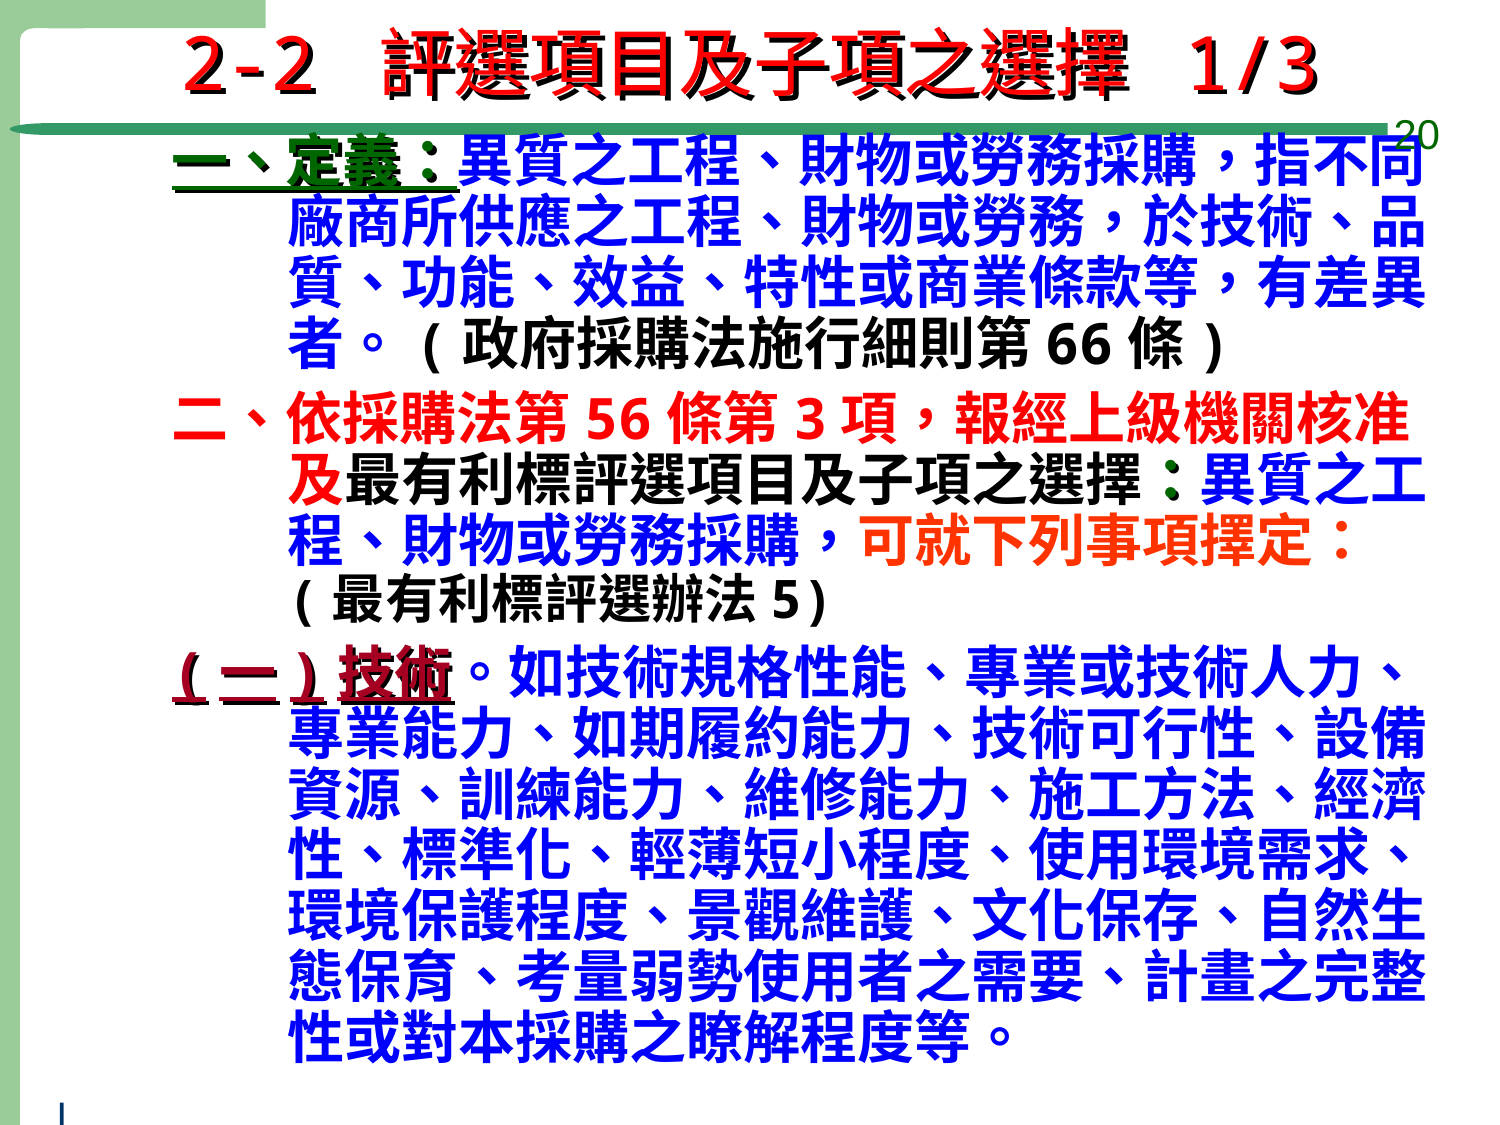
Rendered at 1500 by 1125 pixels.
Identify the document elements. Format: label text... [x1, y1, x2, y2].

text_box [1378, 90, 1491, 166]
title 2-2 評選項目及子項之選擇 1/3 [75, 19, 1426, 125]
list 一、定義：異質之工程、財物或勞務採購，指不同廠商所供應之工程、財物或勞務，於技術、品質、功能、效益、特性或商業條款等，有差異者。(政府採購法施行細則第66條) 二、依採購法第56條第3項，報經上級機關核准及最有利標評選項目及子項之選擇：異質之工程、財物或勞務採購，可就下列事項擇定：(最有利標評選辦法5) (一)技術。如技術規格性能、專業或技術人力、專業能力、如期履約能力、技術可行性、設備資源、訓練能力、維修能力、施工方法、經濟性、標準化、輕薄短小程度、使用環境需求、環境保護程度、景觀維護、文化保存、自然生態保育、考量弱勢使用者之需要、計畫之完整性或對本採購之瞭解程度等。 [41, 125, 1459, 1106]
